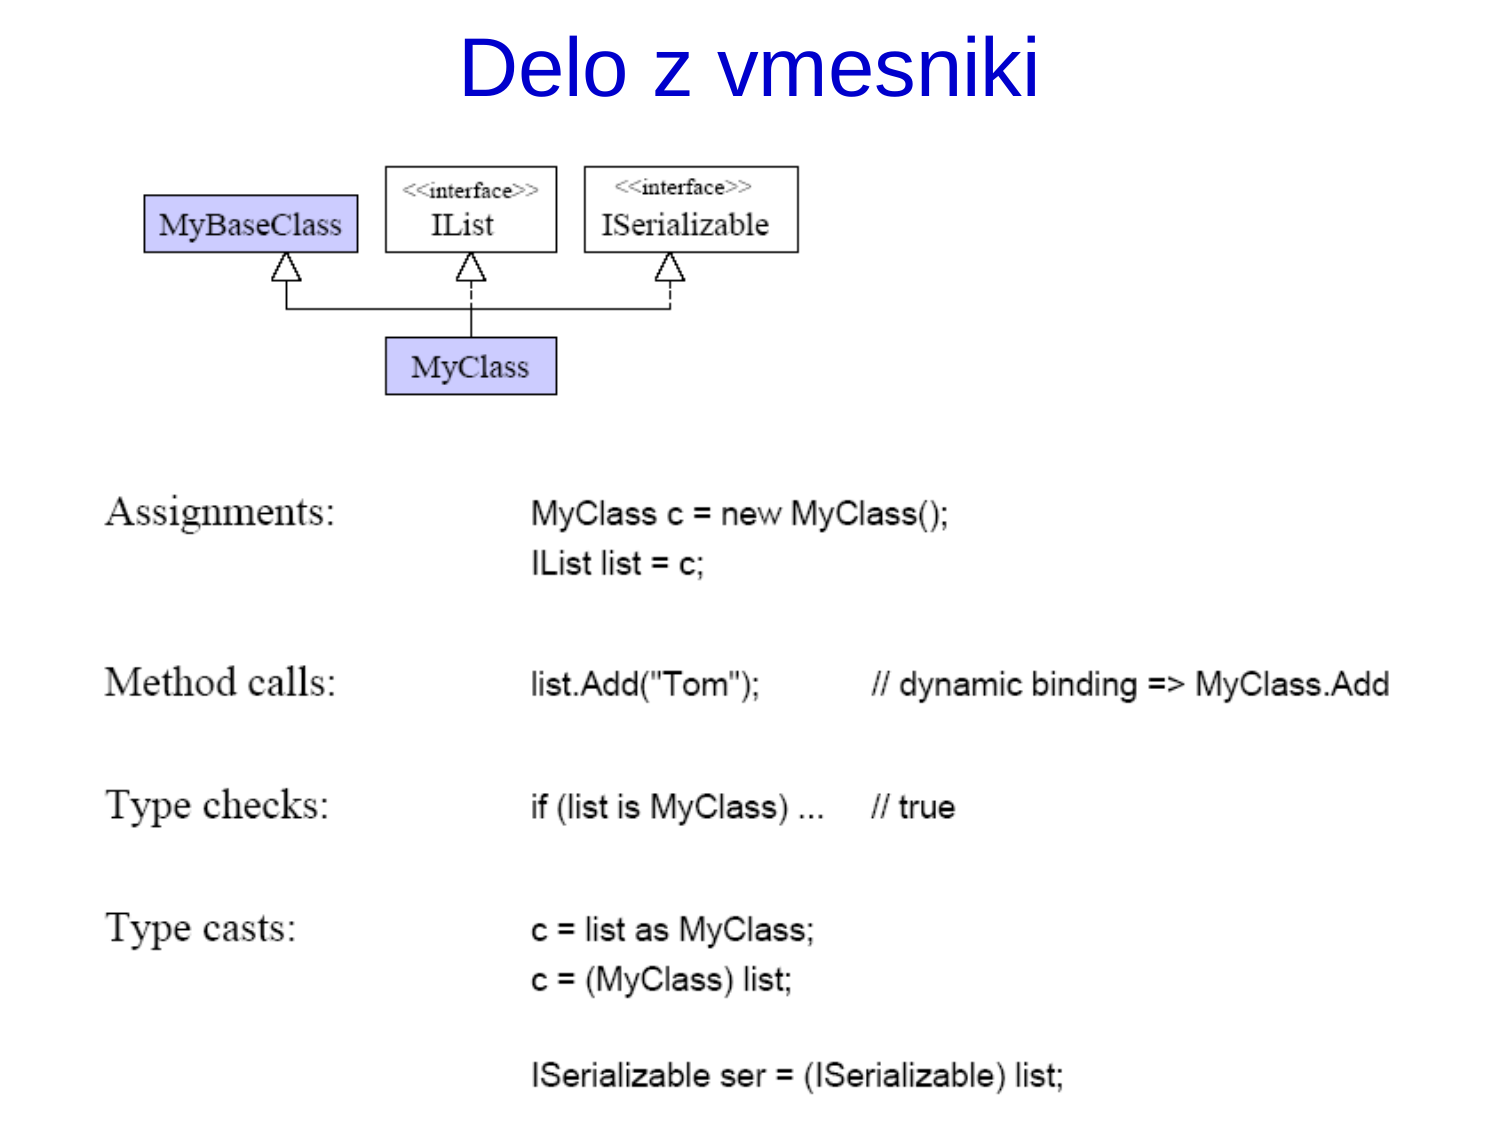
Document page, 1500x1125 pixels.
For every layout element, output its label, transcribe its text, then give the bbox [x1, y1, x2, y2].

title Delo z vmesniki [112, 0, 1388, 126]
picture [64, 129, 1412, 1121]
